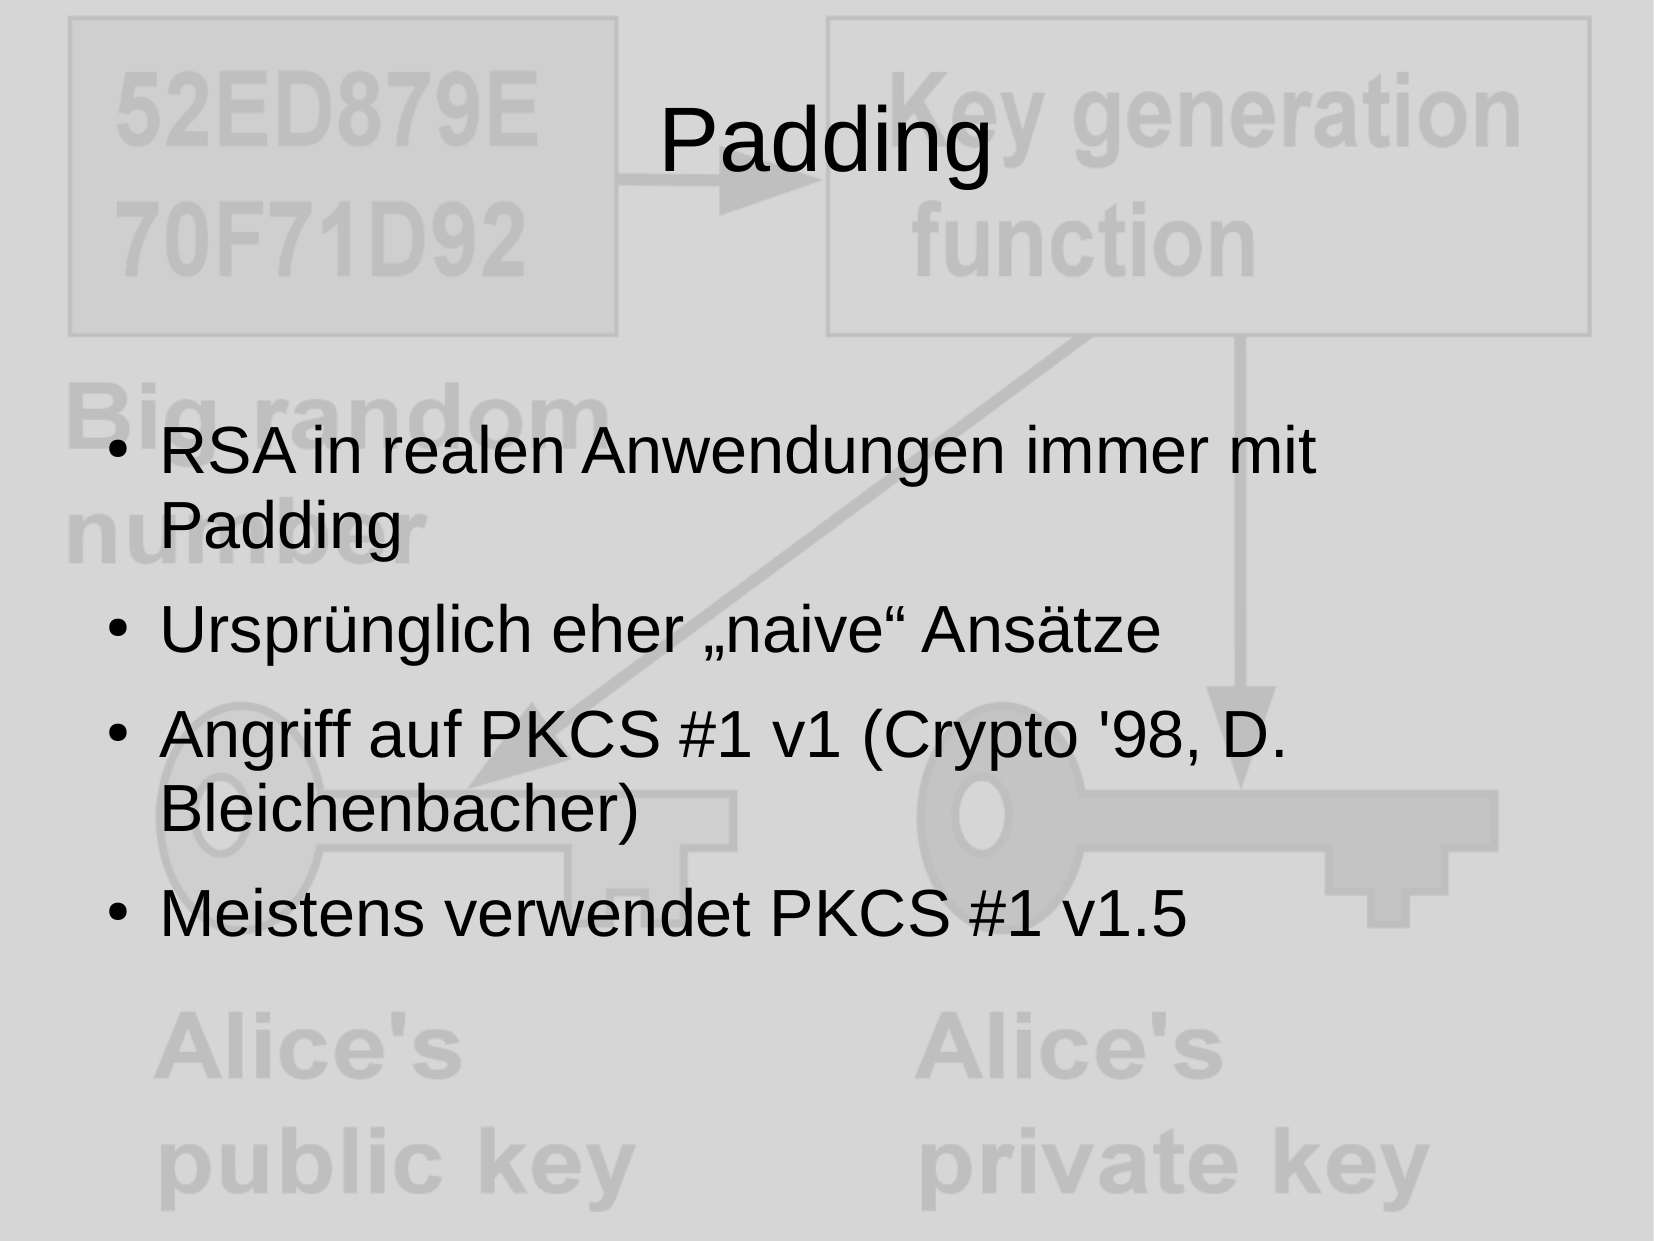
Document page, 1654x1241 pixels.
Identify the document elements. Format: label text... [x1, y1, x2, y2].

picture [0, 0, 1654, 1241]
title Padding [59, 68, 1595, 212]
list RSA in realen Anwendungen immer mit Padding Ursprünglich eher „naive“ Ansätze Angriff auf PKCS #1 v1 (Crypto '98, D. Bleichenbacher) Meistens verwendet PKCS #1 v1.5 [88, 413, 1571, 1094]
